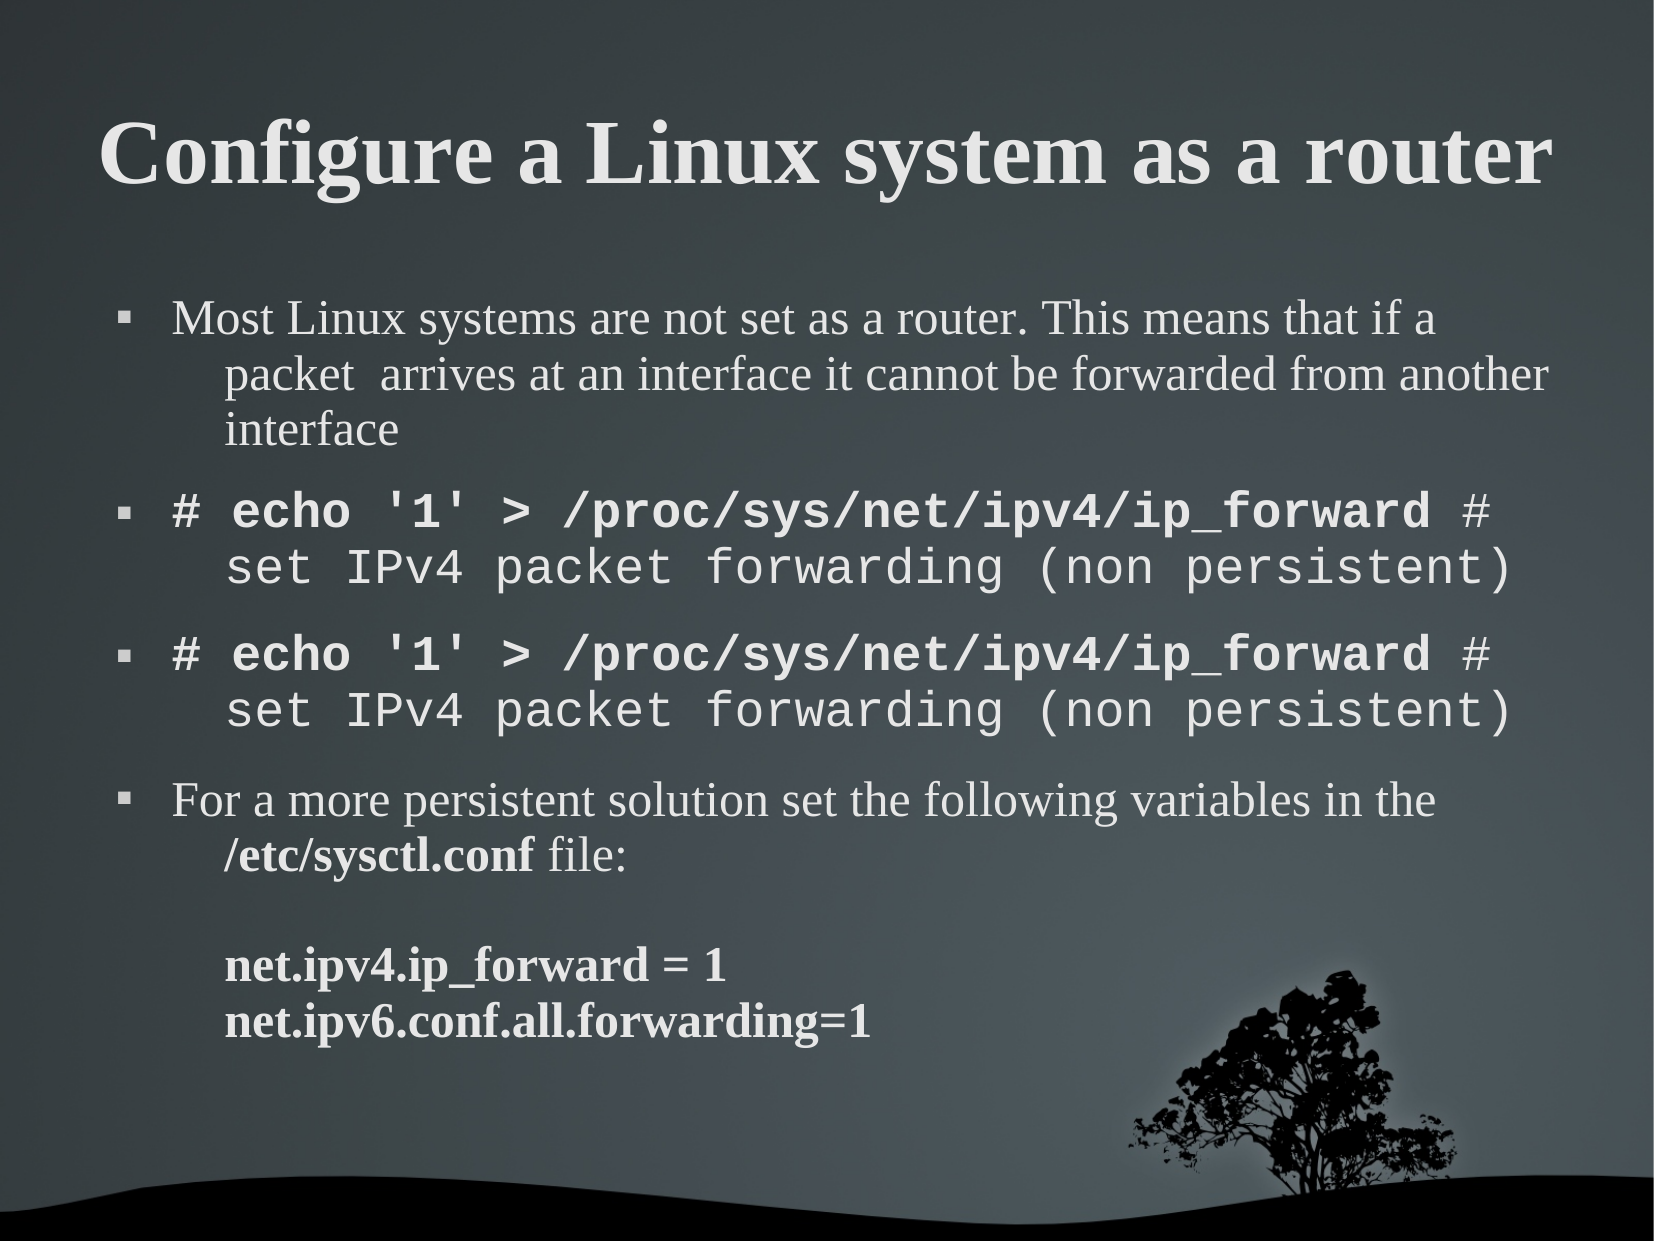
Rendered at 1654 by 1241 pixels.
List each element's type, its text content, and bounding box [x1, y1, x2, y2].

title Configure a Linux system as a router [82, 33, 1571, 273]
picture [0, 0, 1654, 1241]
list Most Linux systems are not set as a router. This means that if a packet arrives at an interface it cannot be forwarded from another interface # echo '1' > /proc/sys/net/ipv4/ip_forward # set IPv4 packet forwarding (non persistent) # echo '1' > /proc/sys/net/ipv4/ip_forward # set IPv4 packet forwarding (non persistent) For a more persistent solution set the following variables in the /etc/sysctl.conf file: net.ipv4.ip_forward = 1 net.ipv6.conf.all.forwarding=1 [82, 290, 1571, 1109]
